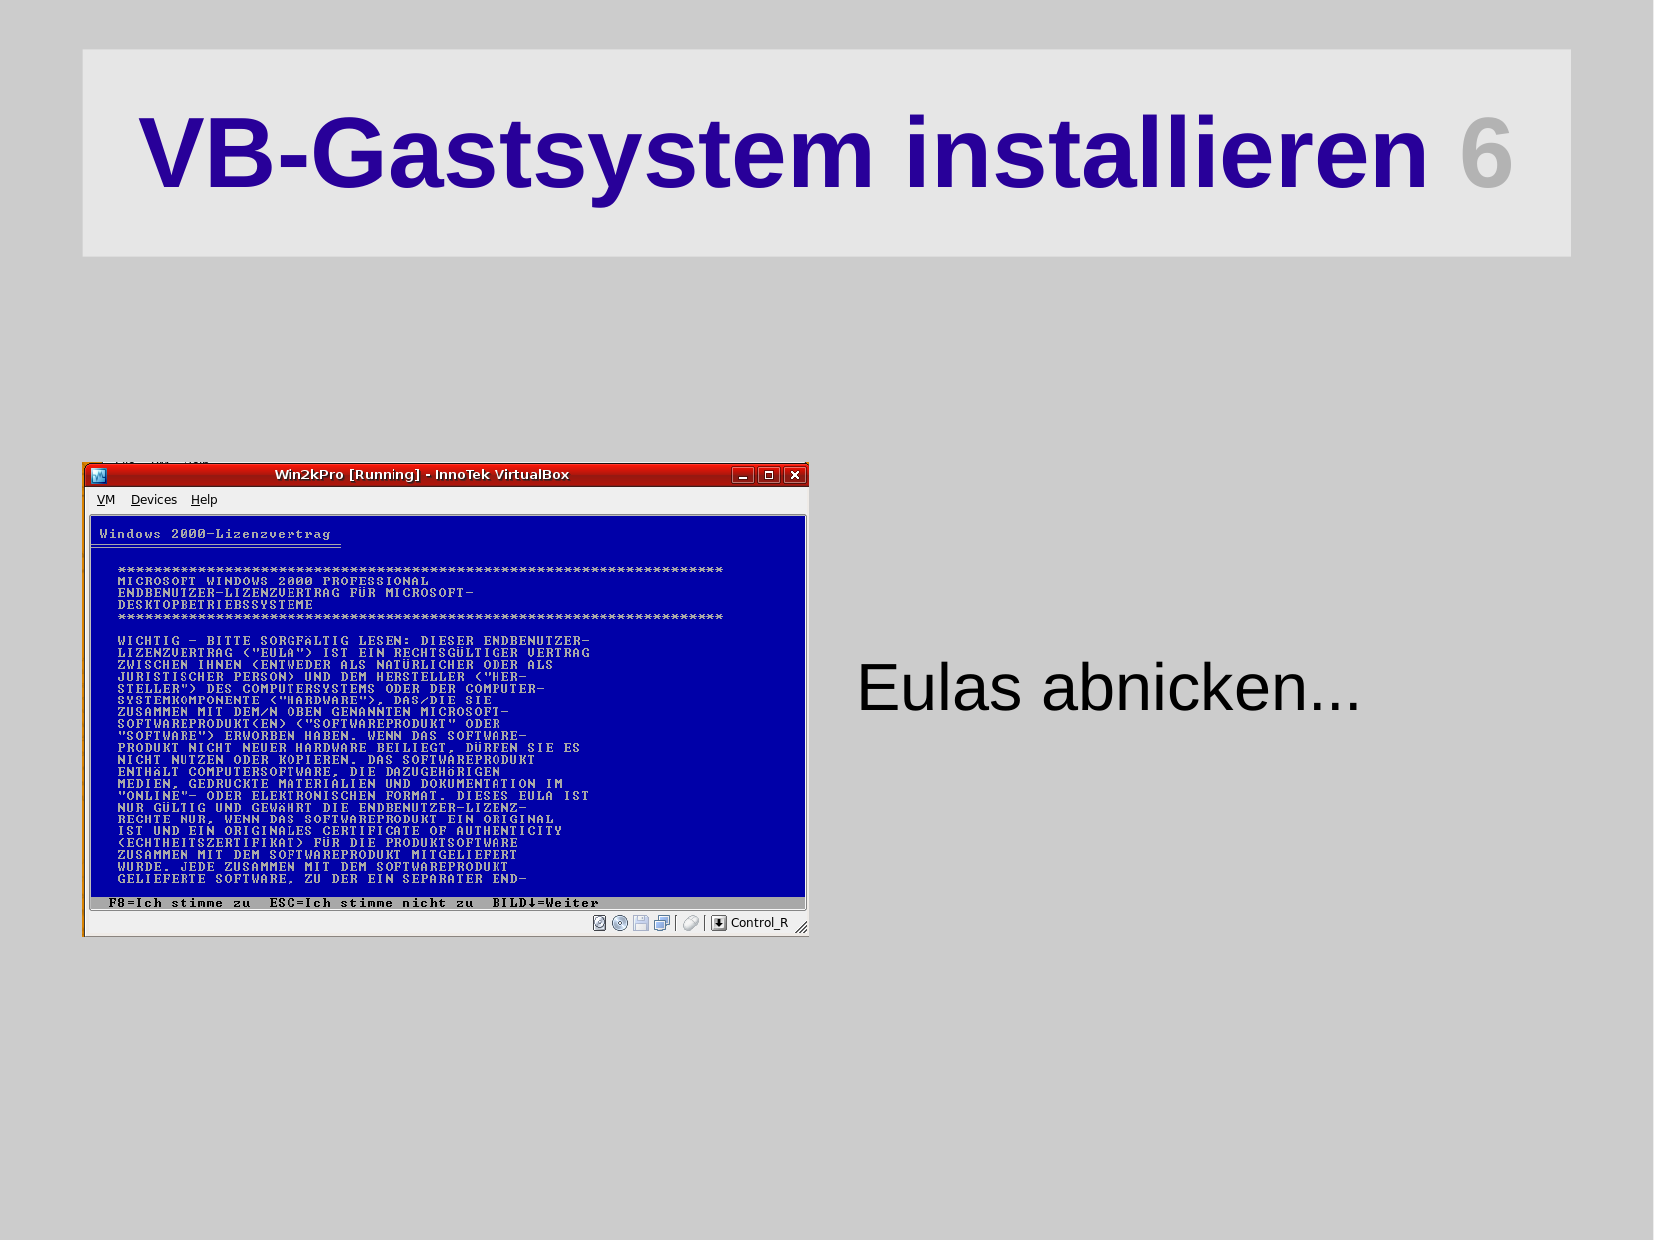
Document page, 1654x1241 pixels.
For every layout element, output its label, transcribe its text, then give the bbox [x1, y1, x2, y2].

title VB-Gastsystem installieren 6 [82, 49, 1571, 257]
list Eulas abnicken... [838, 649, 1565, 921]
picture [82, 462, 809, 937]
